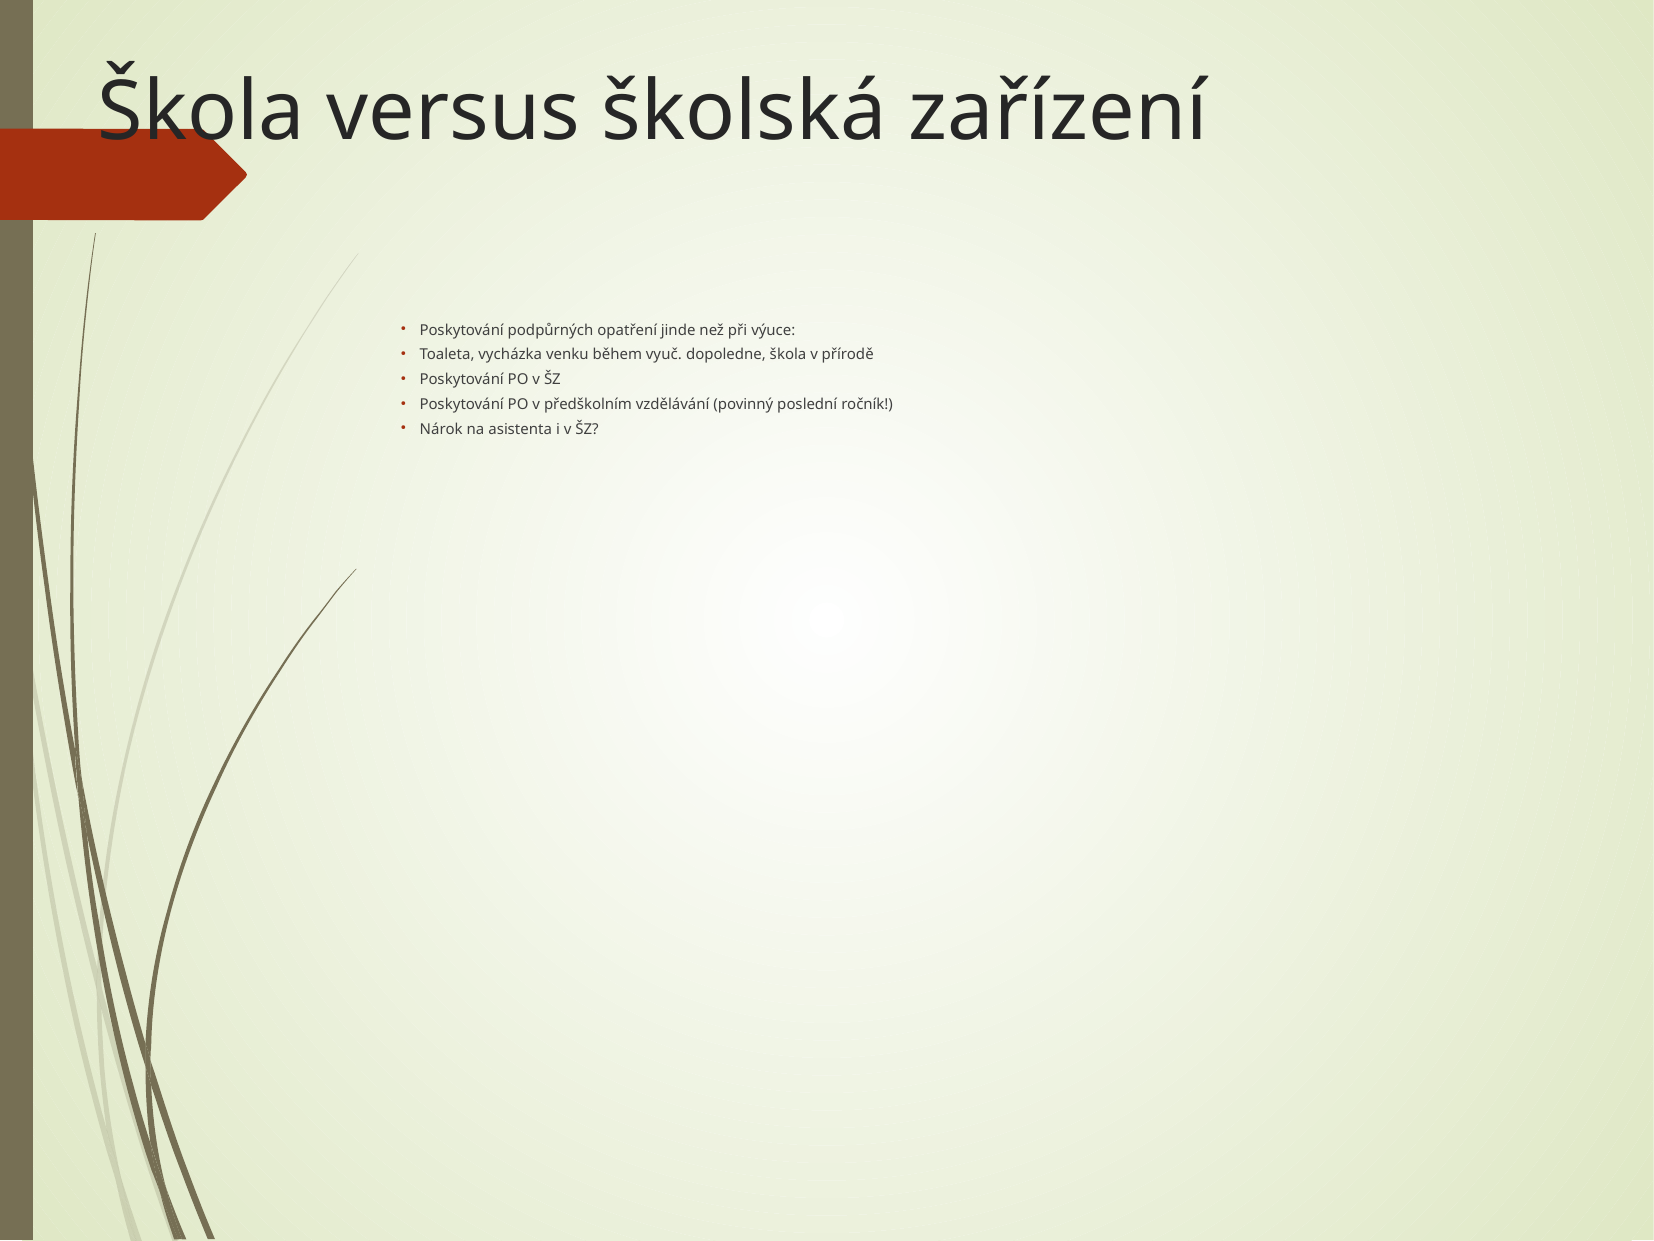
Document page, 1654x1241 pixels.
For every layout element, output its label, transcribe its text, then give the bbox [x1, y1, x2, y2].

title Škola versus školská zařízení [0, 49, 1489, 257]
list Poskytování podpůrných opatření jinde než při výuce: Toaleta, vycházka venku během vyuč. dopoledne, škola v přírodě Poskytování PO v ŠZ Poskytování PO v předškolním vzdělávání (povinný poslední ročník!) Nárok na asistenta i v ŠZ? [0, 290, 1489, 1010]
